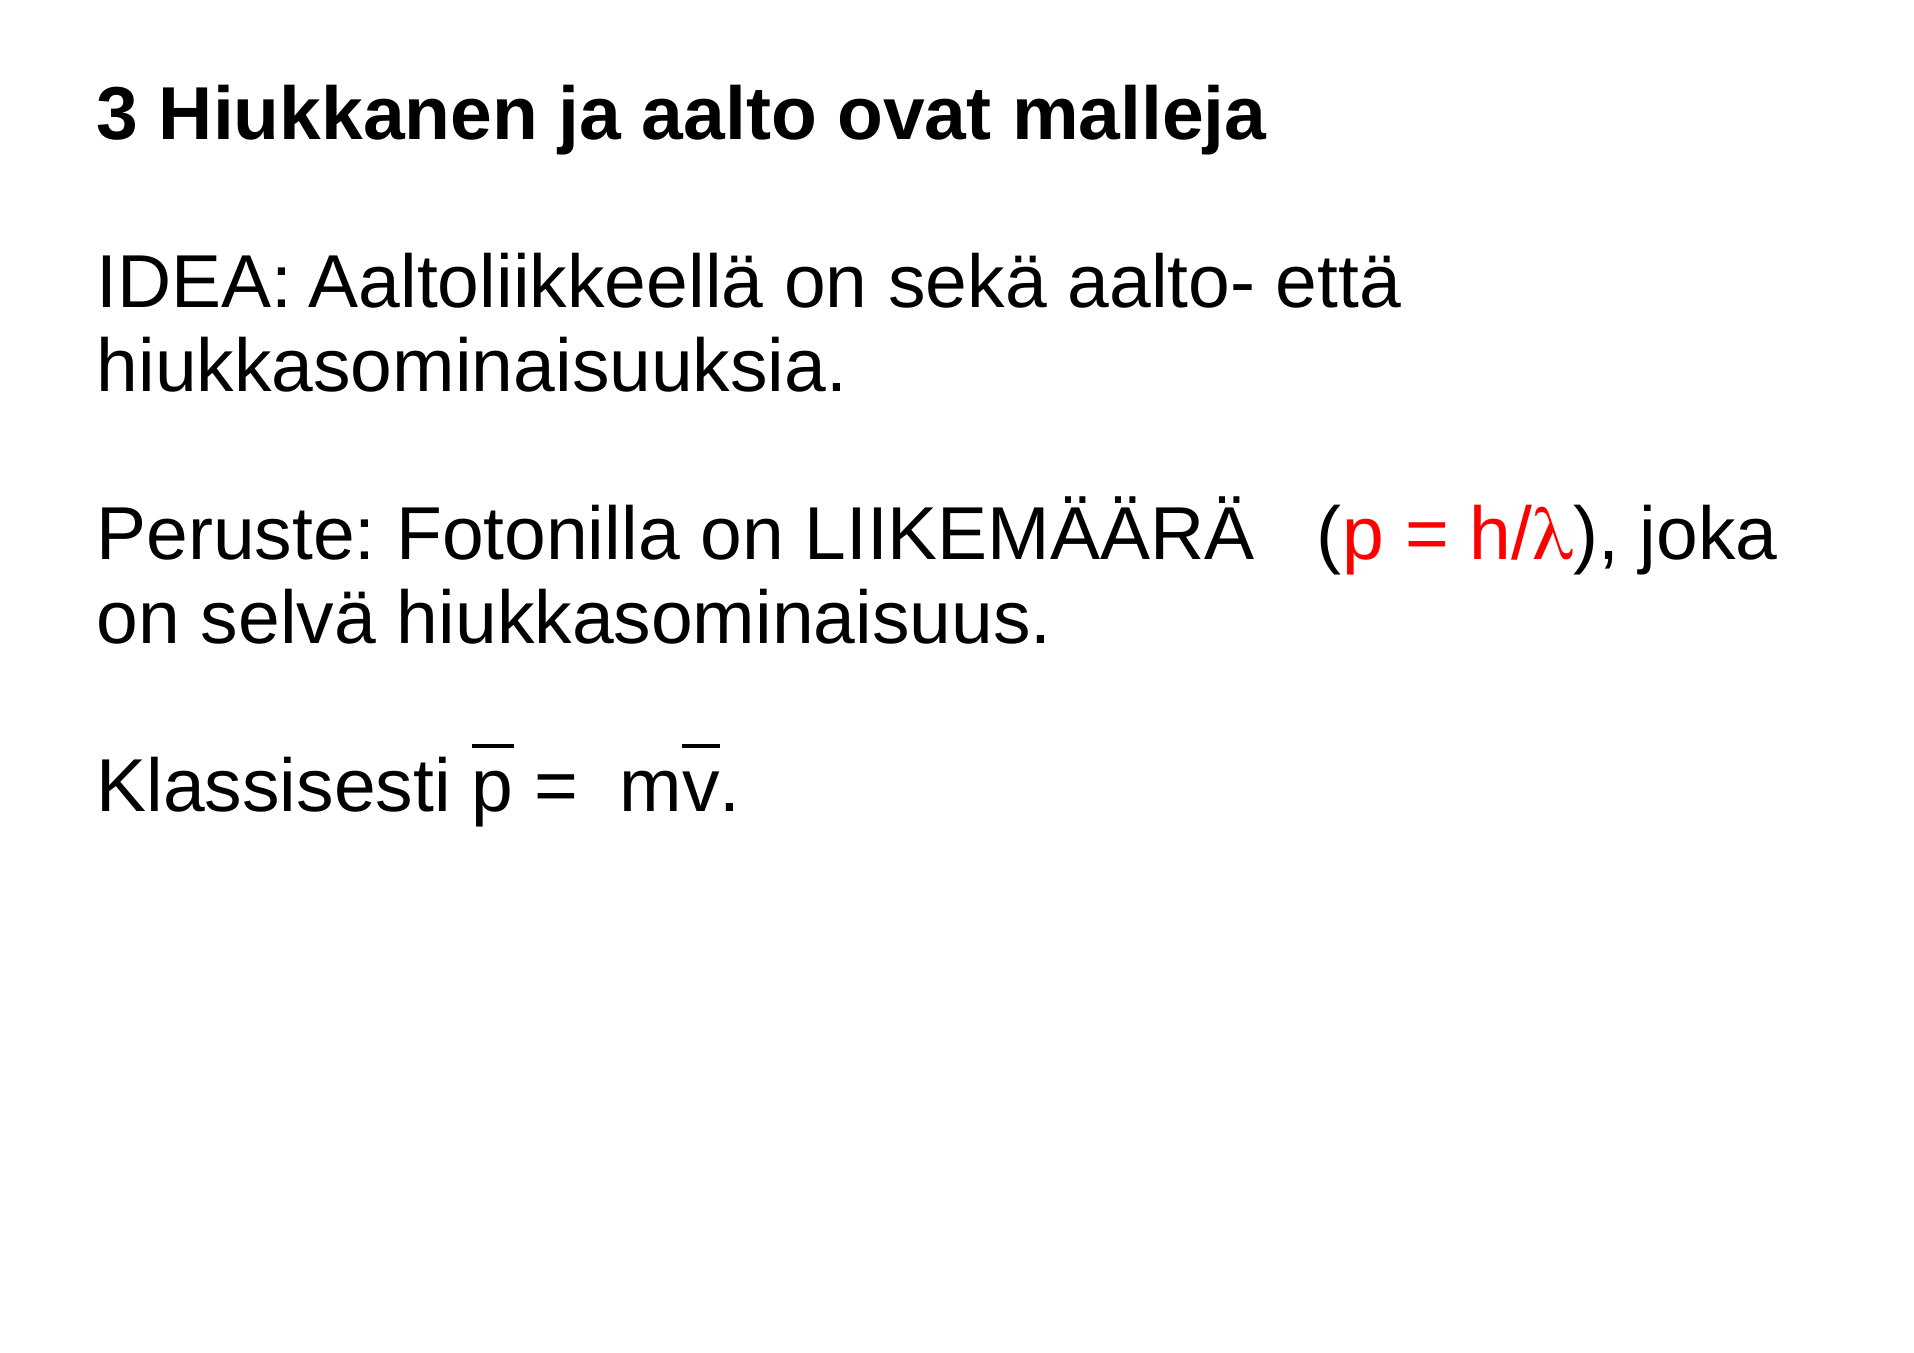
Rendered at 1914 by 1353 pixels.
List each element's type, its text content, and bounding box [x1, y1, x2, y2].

text_box 3 Hiukkanen ja aalto ovat malleja IDEA: Aaltoliikkeellä on sekä aalto- että hiukkasominaisuuksia. Peruste: Fotonilla on LIIKEMÄÄRÄ (p = h/l), joka on selvä hiukkasominaisuus. Klassisesti p = mv. [81, 64, 1810, 844]
